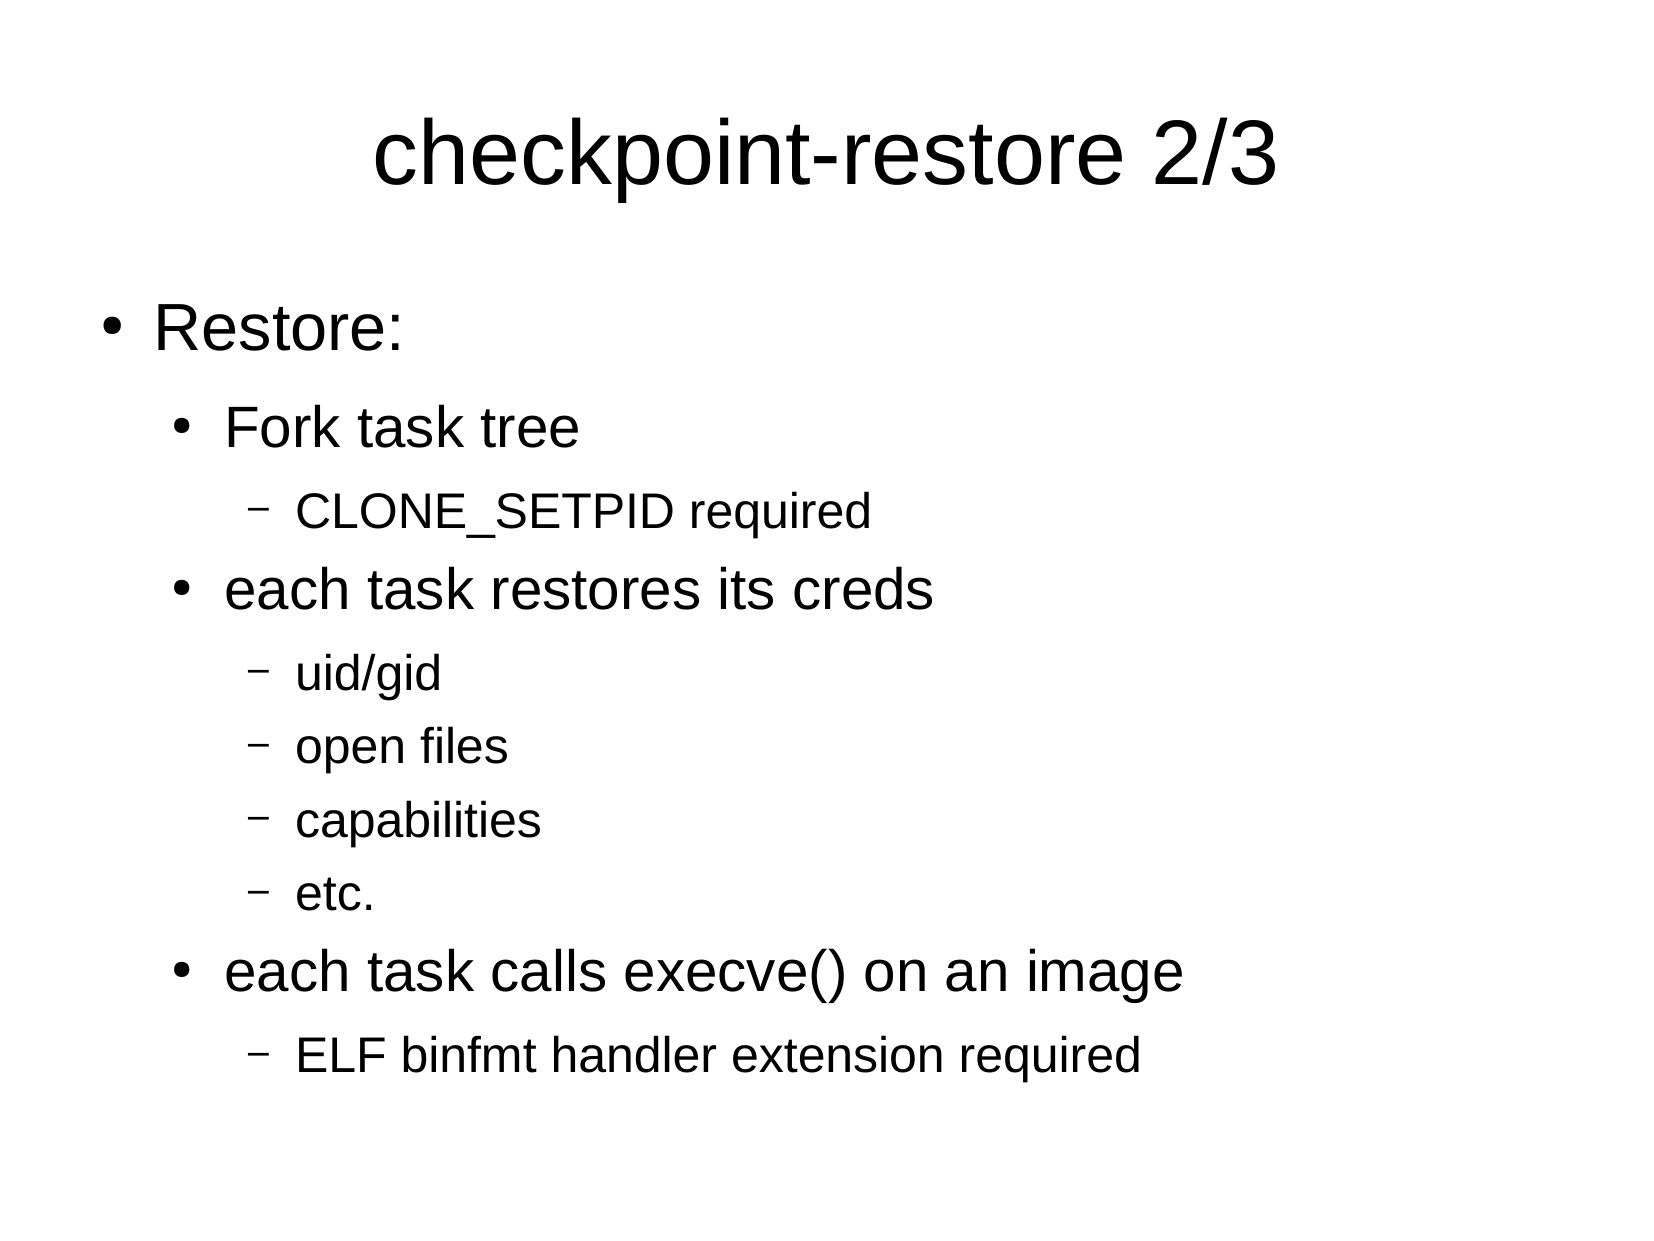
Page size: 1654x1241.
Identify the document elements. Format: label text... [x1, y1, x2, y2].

title checkpoint-restore 2/3 [82, 49, 1571, 257]
list Restore: Fork task tree CLONE_SETPID required each task restores its creds uid/gid open files capabilities etc. each task calls execve() on an image ELF binfmt handler extension required [82, 290, 1571, 1109]
